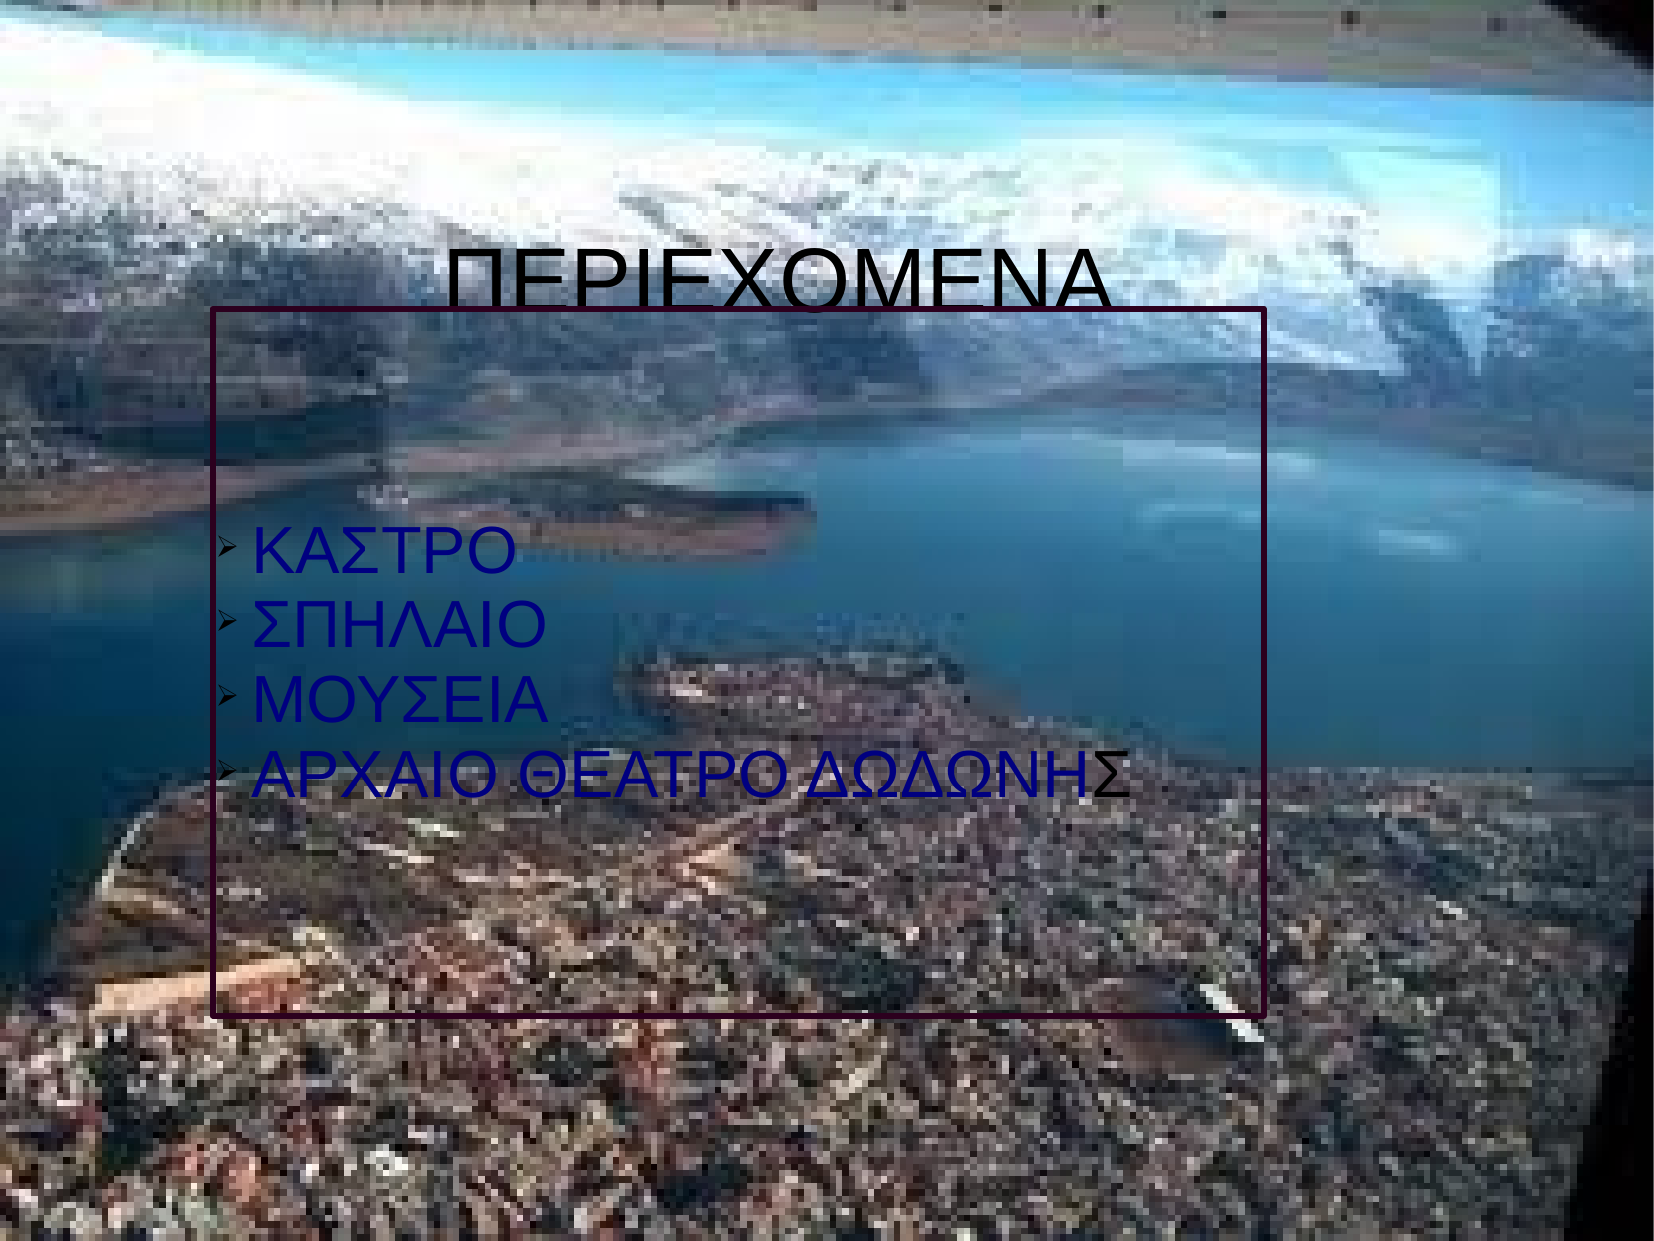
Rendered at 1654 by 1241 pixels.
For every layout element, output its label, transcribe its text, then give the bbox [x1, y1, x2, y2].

title ΠΕΡΙΕΧΟΜΕΝΑ [35, 177, 1524, 385]
picture [0, 0, 1654, 1241]
subtitle ΚΑΣΤΡΟ ΣΠΗΛΑΙΟ ΜΟΥΣΕΙΑ ΑΡΧΑΙΟ ΘΕΑΤΡΟ ΔΩΔΩΝΗΣ [212, 308, 1264, 1016]
